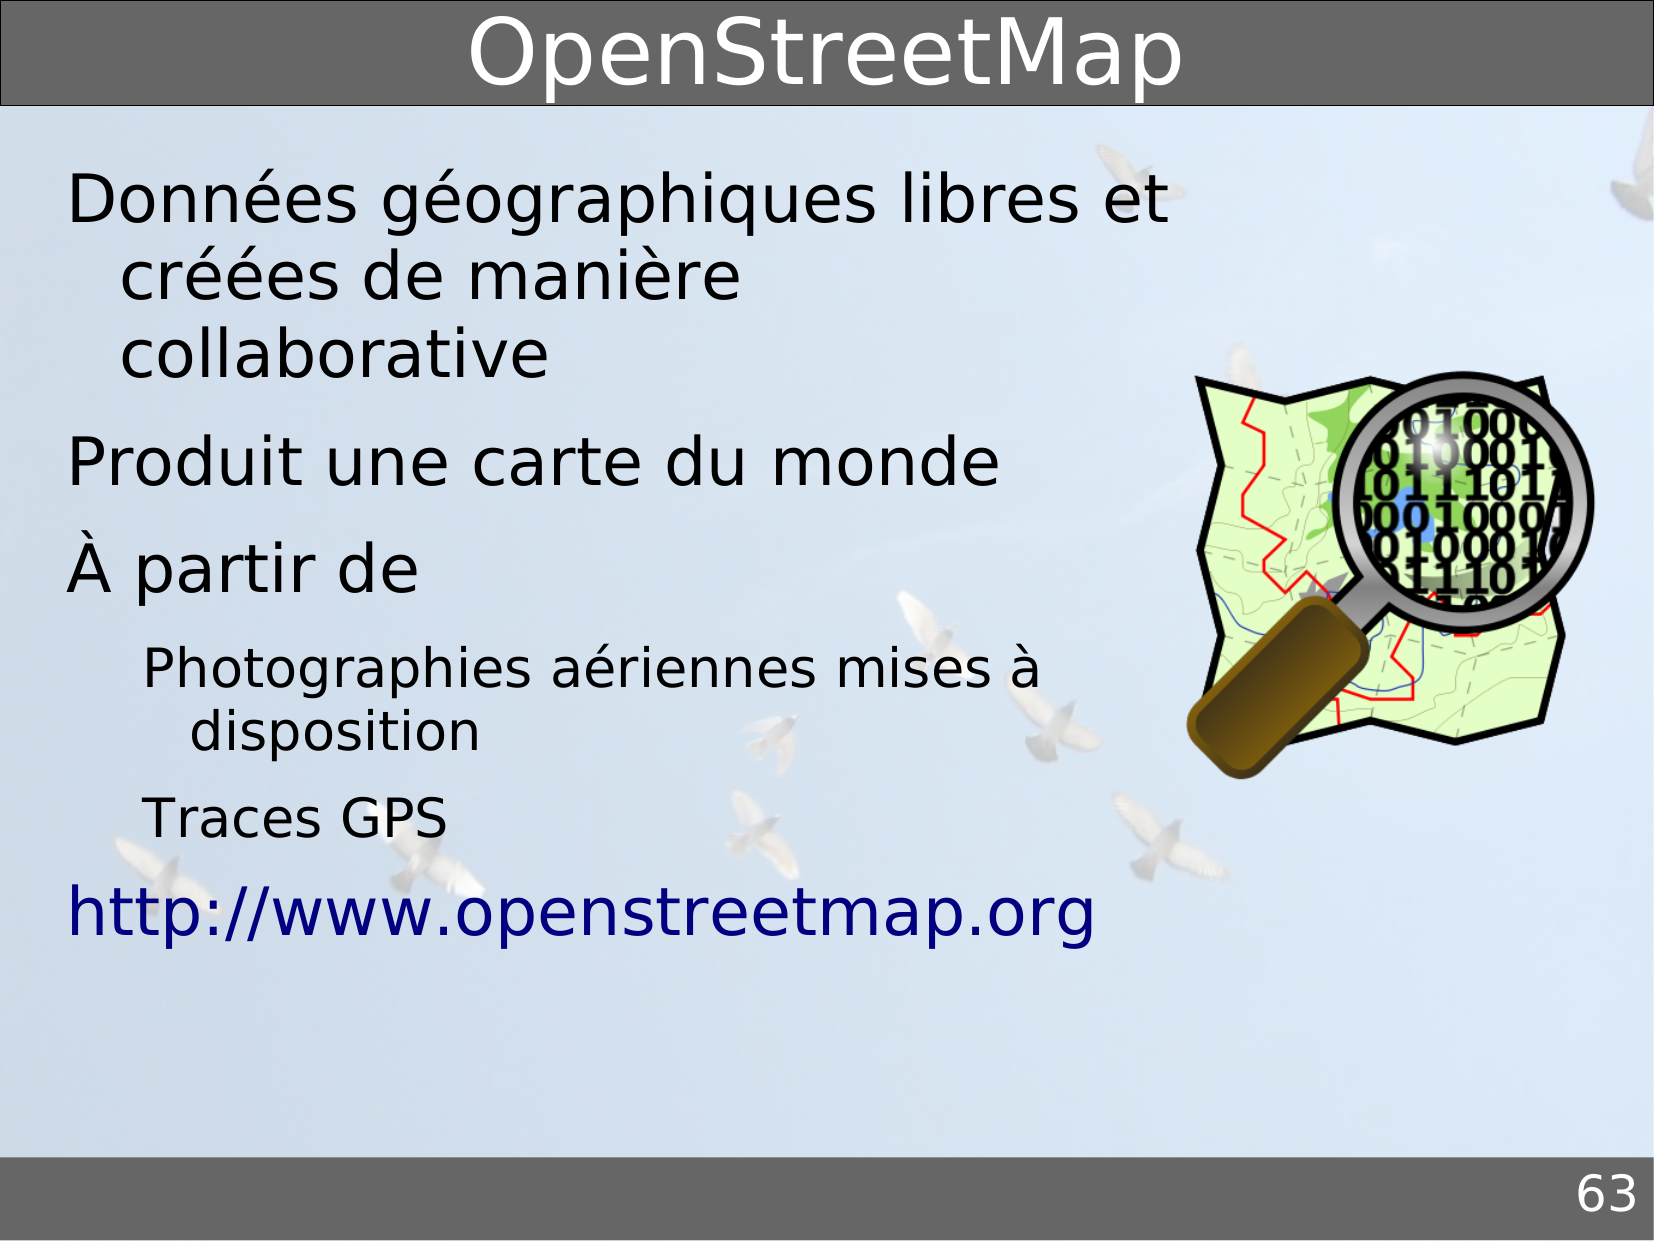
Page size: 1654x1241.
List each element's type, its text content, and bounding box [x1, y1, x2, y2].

title OpenStreetMap [0, 0, 1654, 107]
list Données géographiques libres et créées de manière collaborative Produit une carte du monde À partir de Photographies aériennes mises à disposition Traces GPS http://www.openstreetmap.org [48, 160, 1175, 1100]
picture [1179, 359, 1604, 784]
